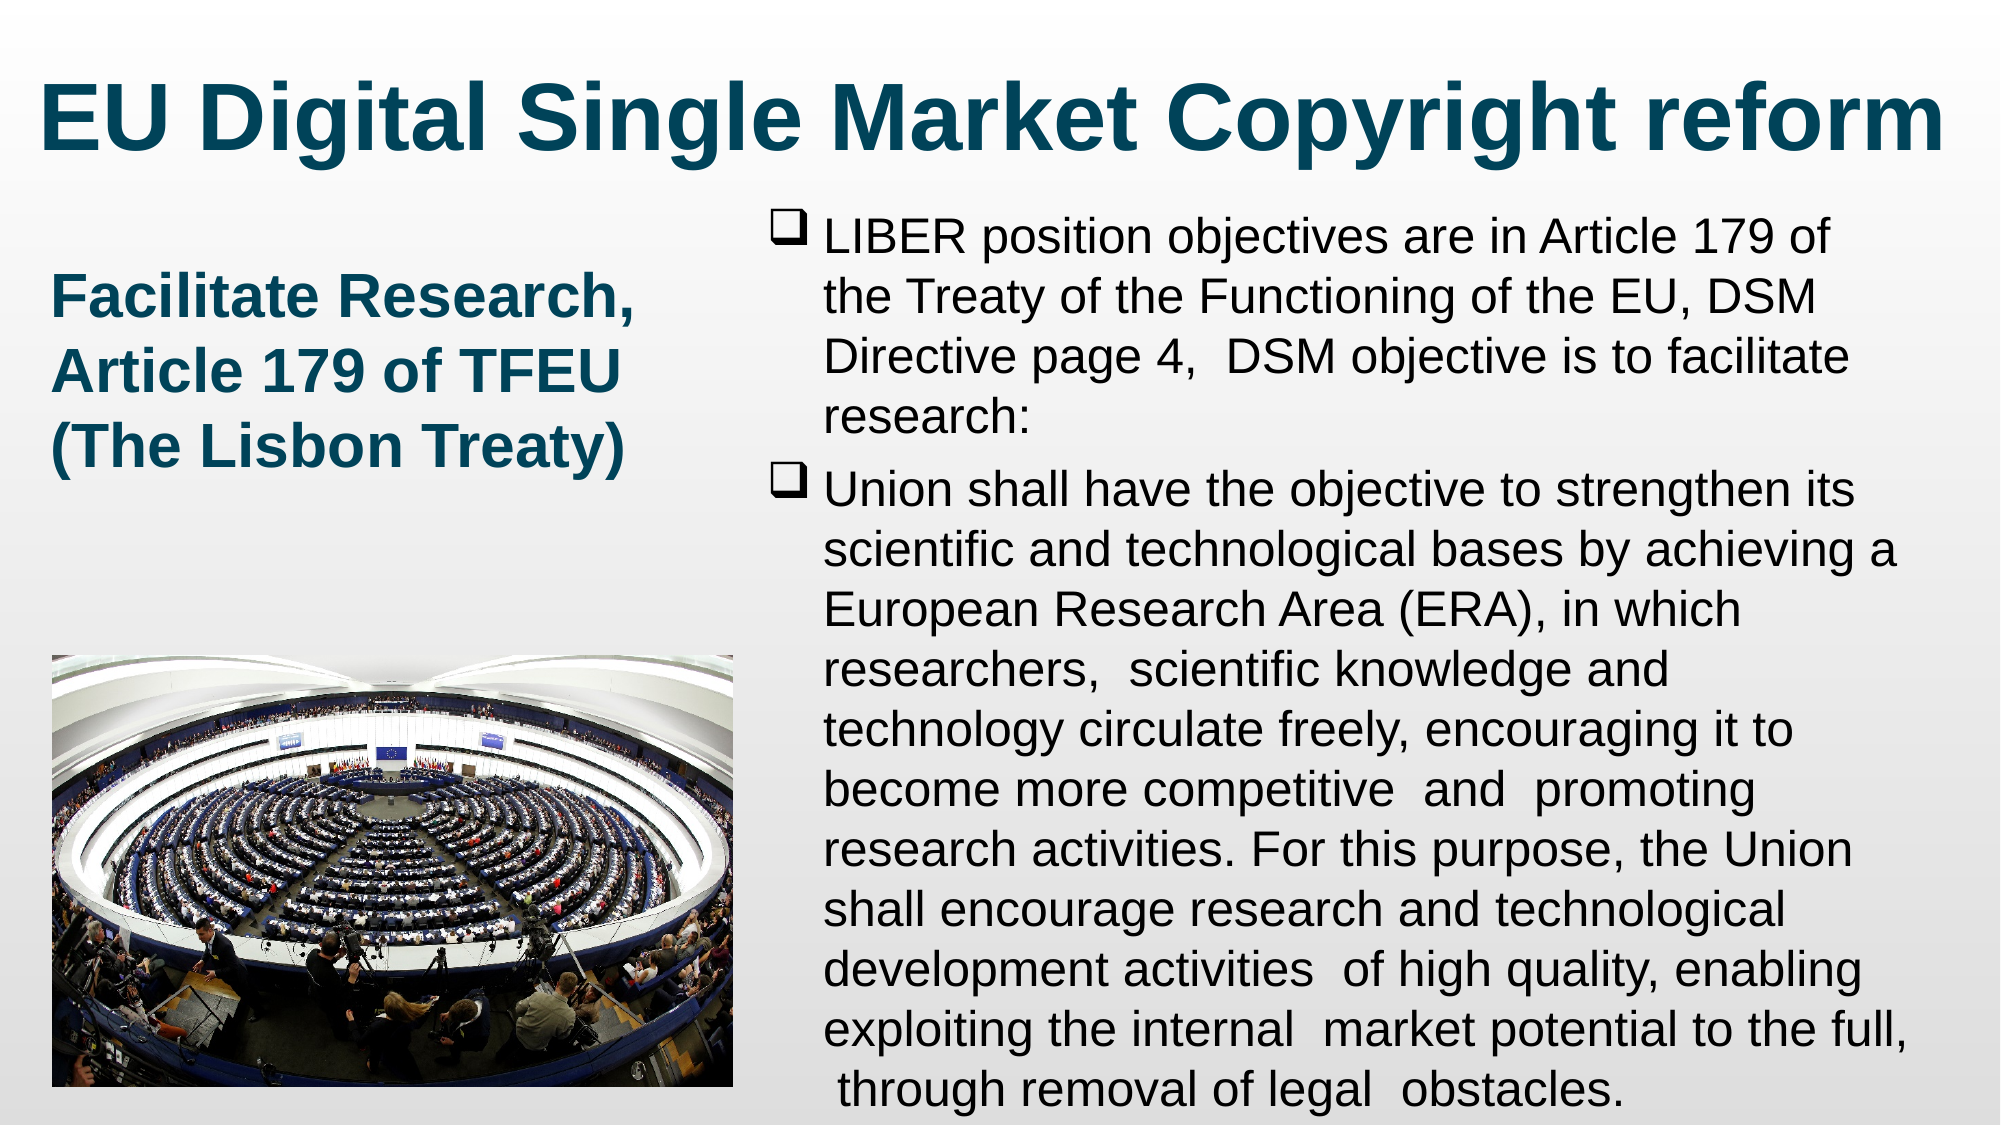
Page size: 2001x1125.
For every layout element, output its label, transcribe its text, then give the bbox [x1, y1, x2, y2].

list LIBER position objectives are in Article 179 of the Treaty of the Functioning of the EU, DSM Directive page 4, DSM objective is to facilitate research: Union shall have the objective to strengthen its scientific and technological bases by achieving a European Research Area (ERA), in which researchers, scientific knowledge and technology circulate freely, encouraging it to become more competitive and promoting research activities. For this purpose, the Union shall encourage research and technological development activities of high quality, enabling exploiting the internal market potential to the full, through removal of legal obstacles. [751, 196, 1926, 922]
picture [52, 655, 733, 1087]
title Facilitate Research, Article 179 of TFEU (The Lisbon Treaty) [35, 248, 751, 626]
title EU Digital Single Market Copyright reform [23, 47, 2001, 189]
